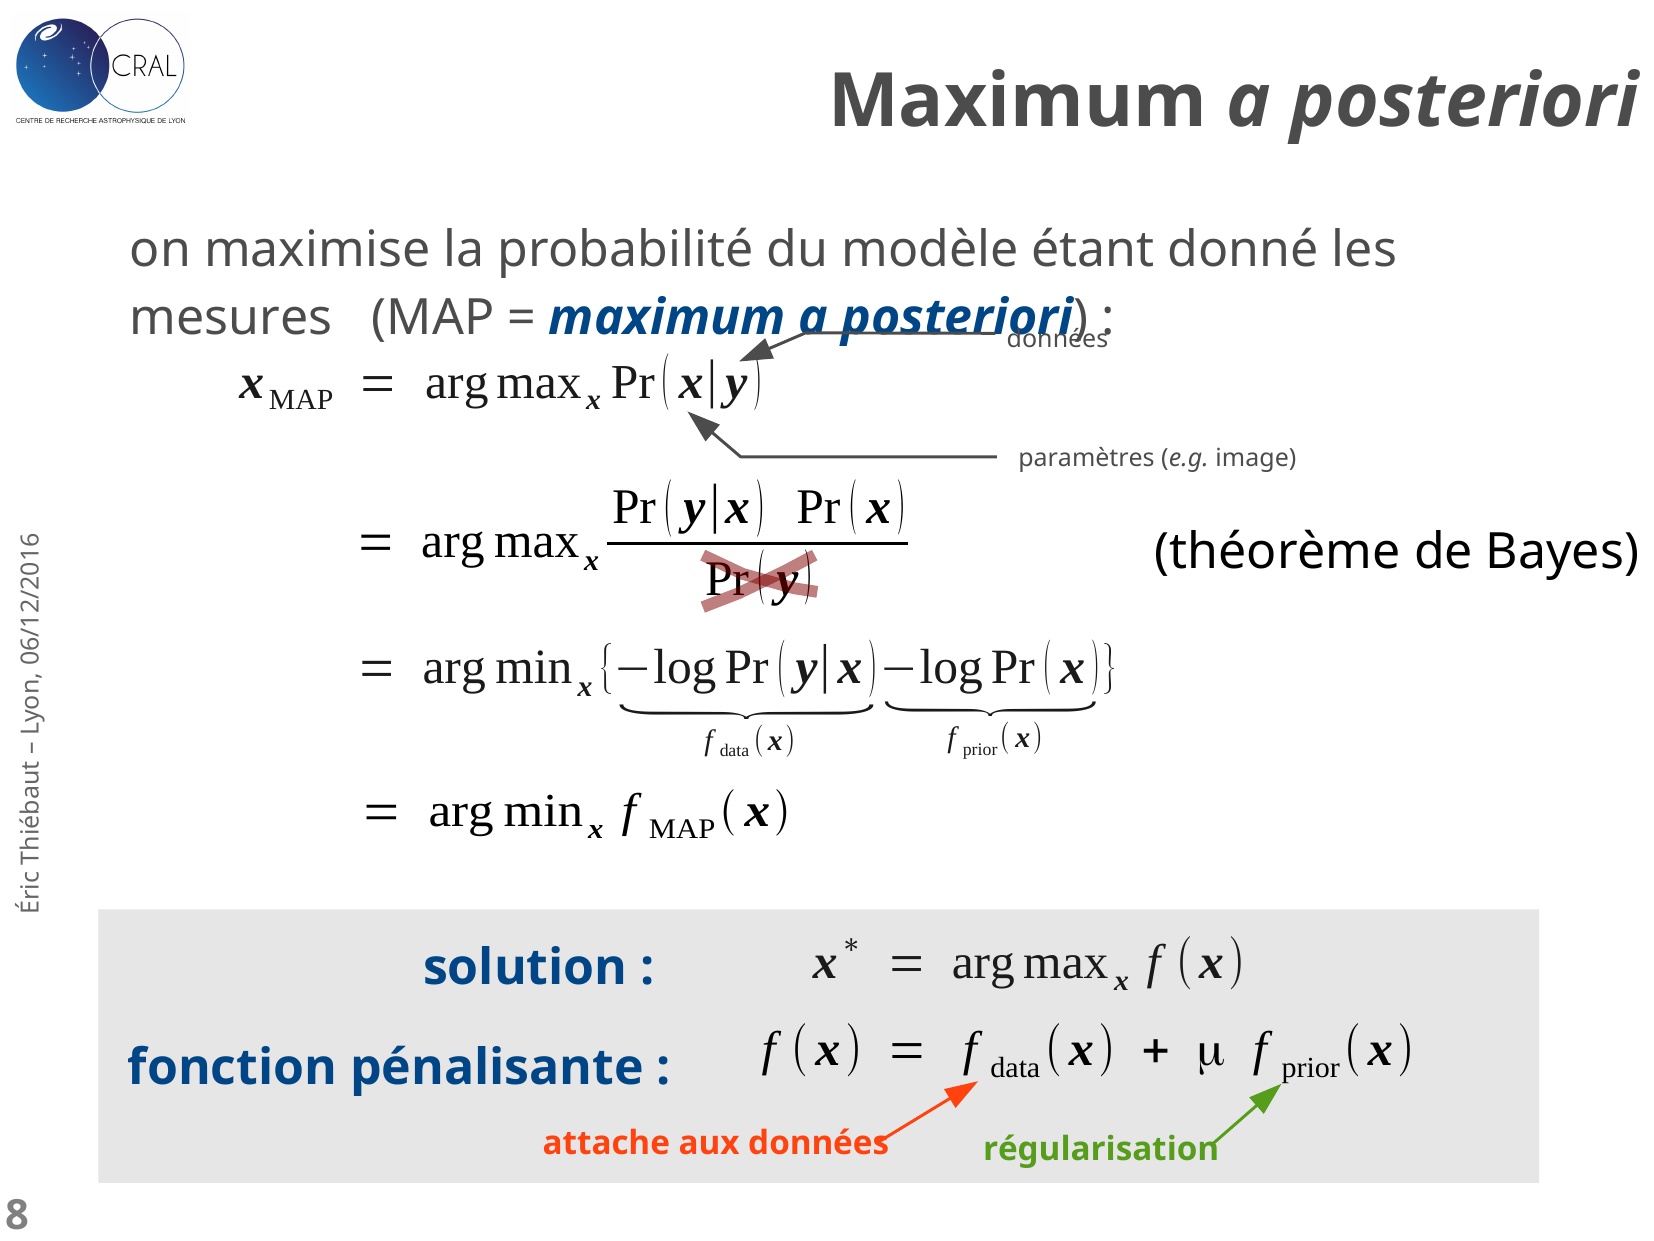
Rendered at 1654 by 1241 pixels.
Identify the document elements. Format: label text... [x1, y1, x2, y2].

text_box paramètres (e.g. image) [1003, 432, 1301, 476]
chart [744, 1021, 1422, 1084]
text_box [98, 909, 1540, 1183]
text_box données [991, 313, 1119, 357]
text_box solution : [408, 923, 659, 995]
chart [228, 351, 768, 416]
chart [802, 928, 1252, 997]
text_box régularisation [968, 1117, 1223, 1170]
text_box attache aux données [527, 1111, 888, 1164]
title Maximum a posteriori [284, 0, 1640, 194]
list on maximise la probabilité du modèle étant donné les mesures (MAP = maximum a posteriori) : [59, 212, 1595, 326]
chart [353, 785, 798, 845]
text_box fonction pénalisante : [113, 1023, 662, 1095]
picture [11, 11, 190, 130]
text_box (théorème de Bayes) [1139, 507, 1641, 579]
chart [349, 637, 1128, 761]
chart [348, 476, 917, 609]
